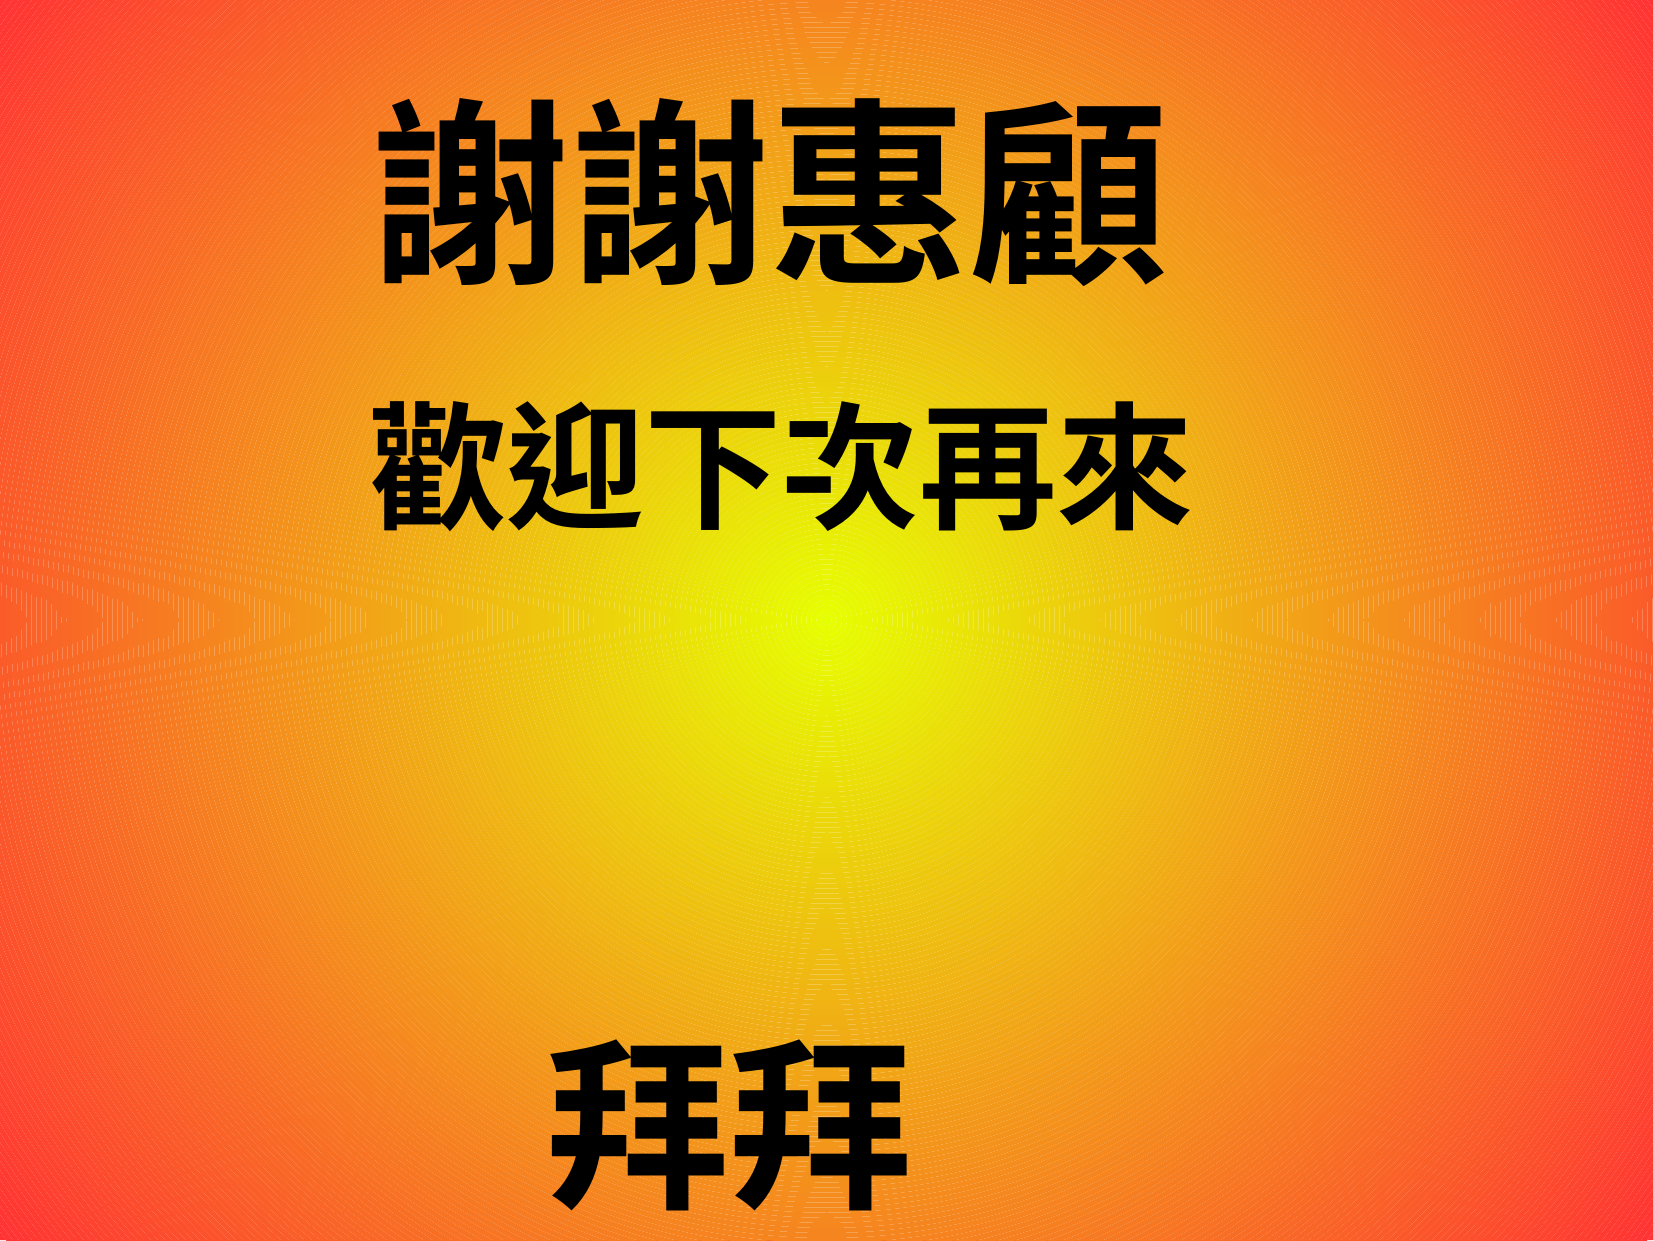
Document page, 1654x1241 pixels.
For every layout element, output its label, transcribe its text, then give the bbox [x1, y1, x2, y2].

text_box 謝謝惠顧 [354, 29, 1186, 285]
text_box 歡迎下次再來 [354, 351, 1211, 532]
picture [531, 531, 1004, 945]
text_box 拜拜 [531, 974, 929, 1210]
